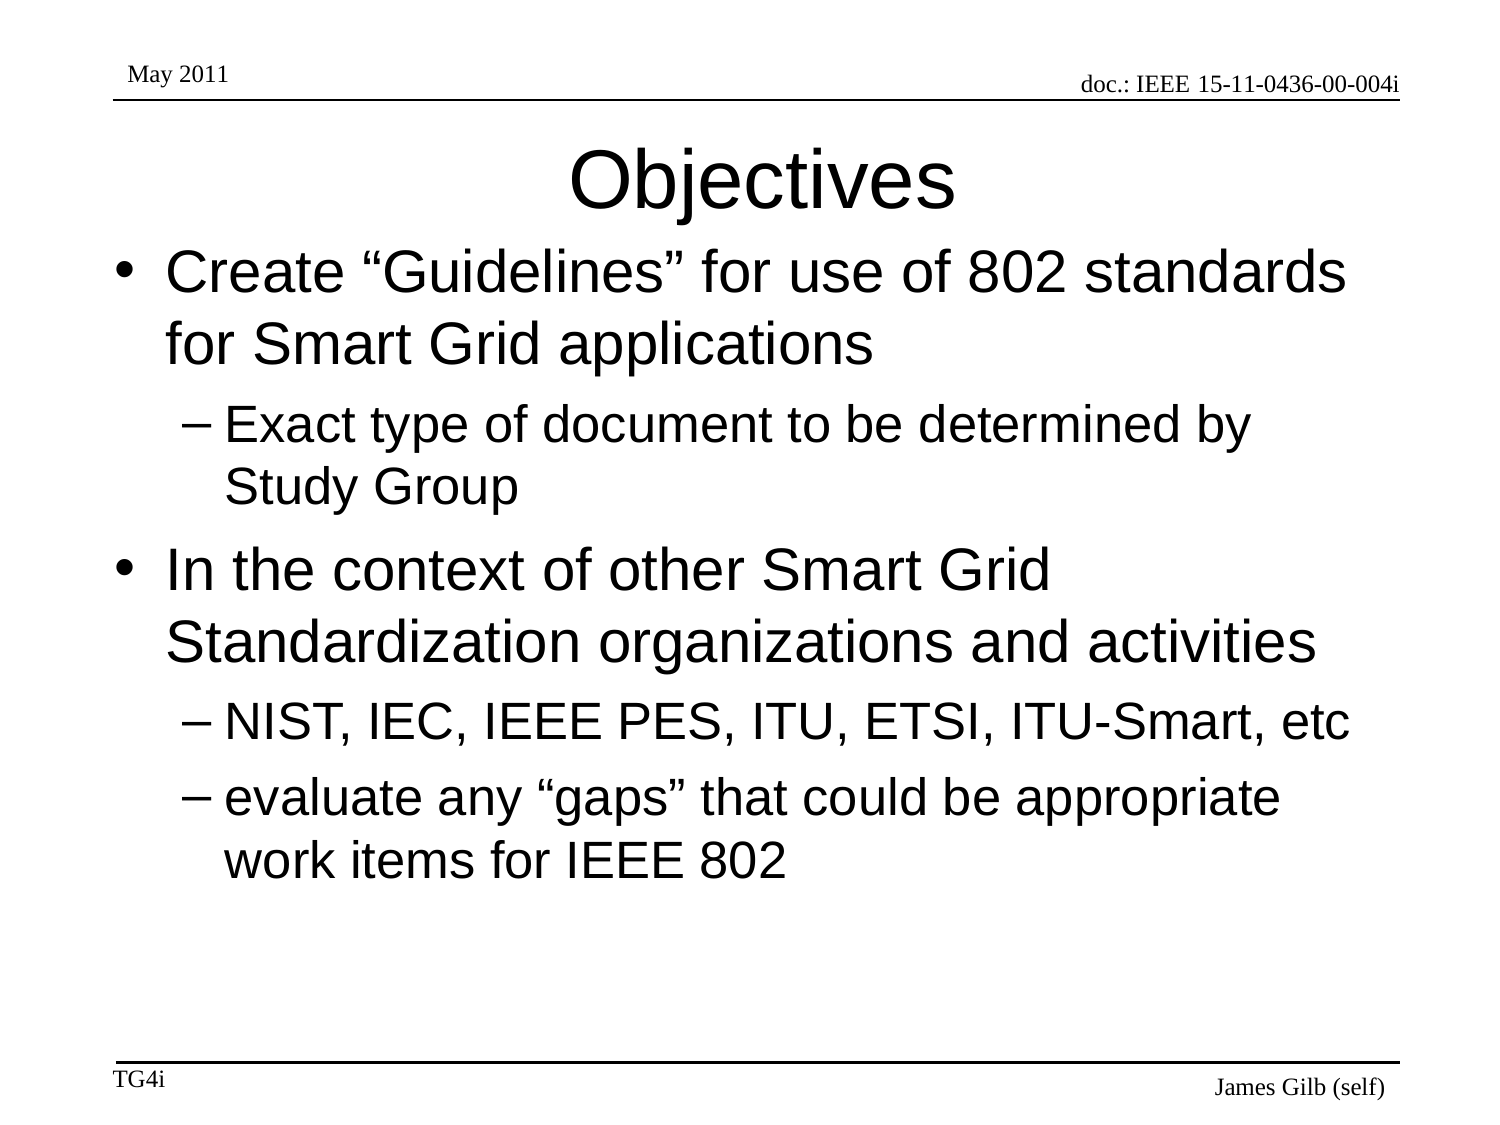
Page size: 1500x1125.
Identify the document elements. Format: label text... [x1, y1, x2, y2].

list Create “Guidelines” for use of 802 standards for Smart Grid applications Exact type of document to be determined by Study Group In the context of other Smart Grid Standardization organizations and activities NIST, IEC, IEEE PES, ITU, ETSI, ITU-Smart, etc evaluate any “gaps” that could be appropriate work items for IEEE 802 [99, 224, 1375, 968]
title Objectives [125, 112, 1401, 238]
